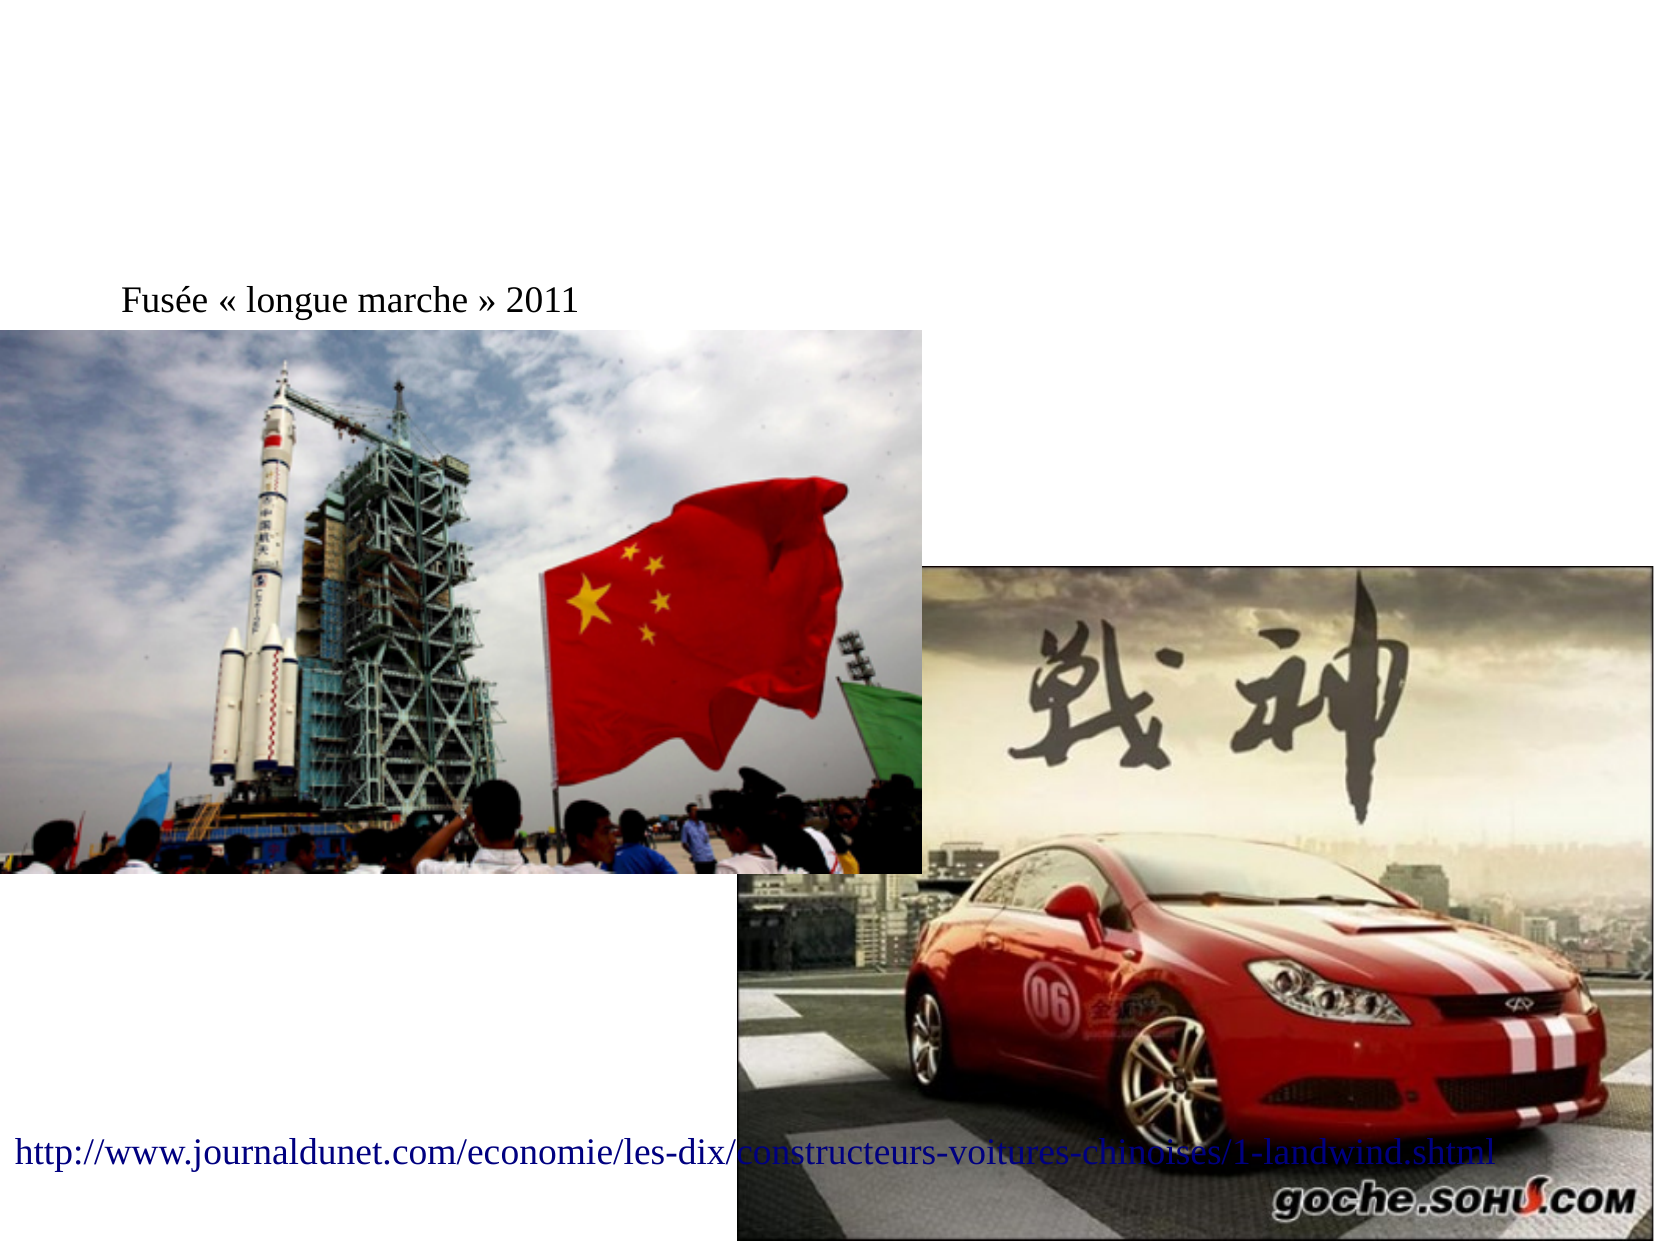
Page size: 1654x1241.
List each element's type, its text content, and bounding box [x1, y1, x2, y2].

text_box http://www.journaldunet.com/economie/les-dix/constructeurs-voitures-chinoises/1-landwind.shtml [0, 1124, 1626, 1225]
picture [0, 330, 1654, 1241]
text_box Fusée « longue marche » 2011 [106, 271, 604, 329]
